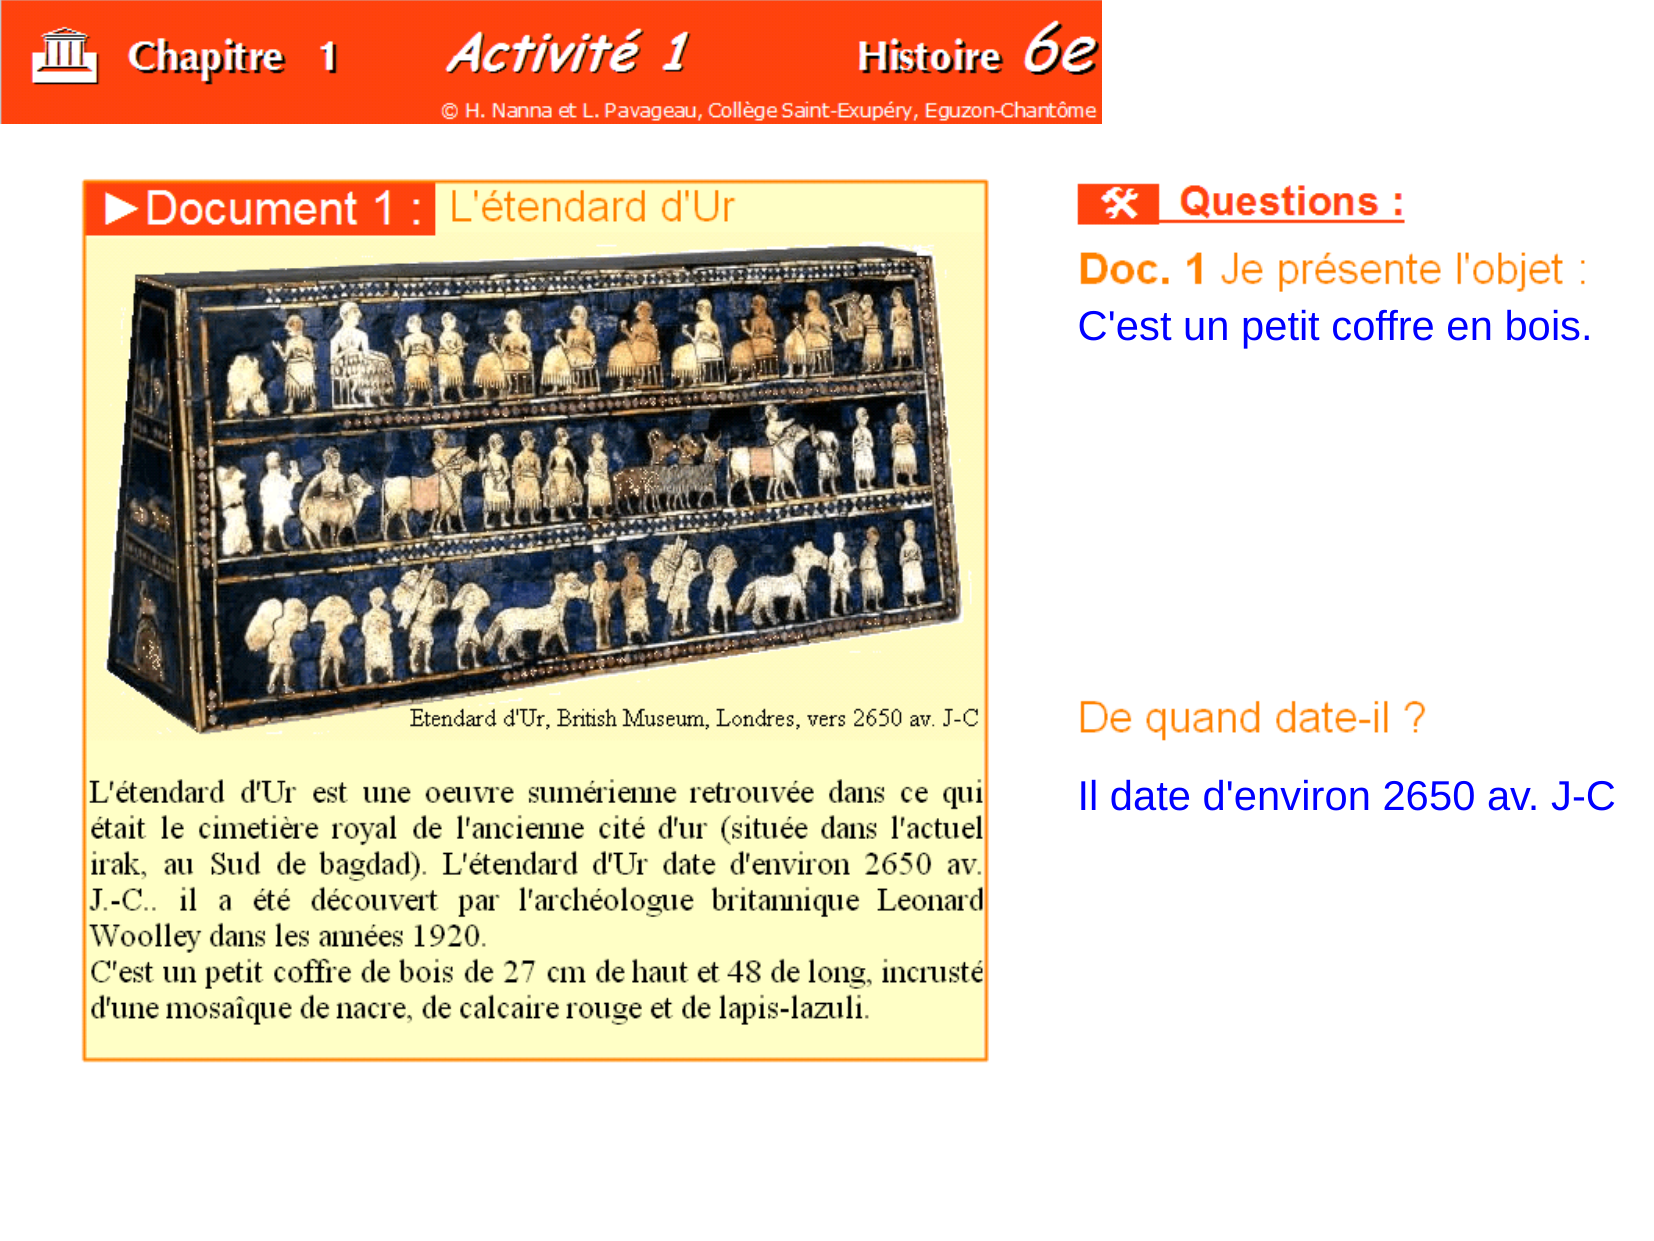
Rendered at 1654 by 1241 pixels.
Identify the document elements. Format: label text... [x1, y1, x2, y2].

text_box C'est un petit coffre en bois. [1062, 295, 1625, 357]
picture [0, 0, 1102, 124]
text_box Il date d'environ 2650 av. J-C [1062, 765, 1654, 827]
picture [76, 167, 1594, 1078]
